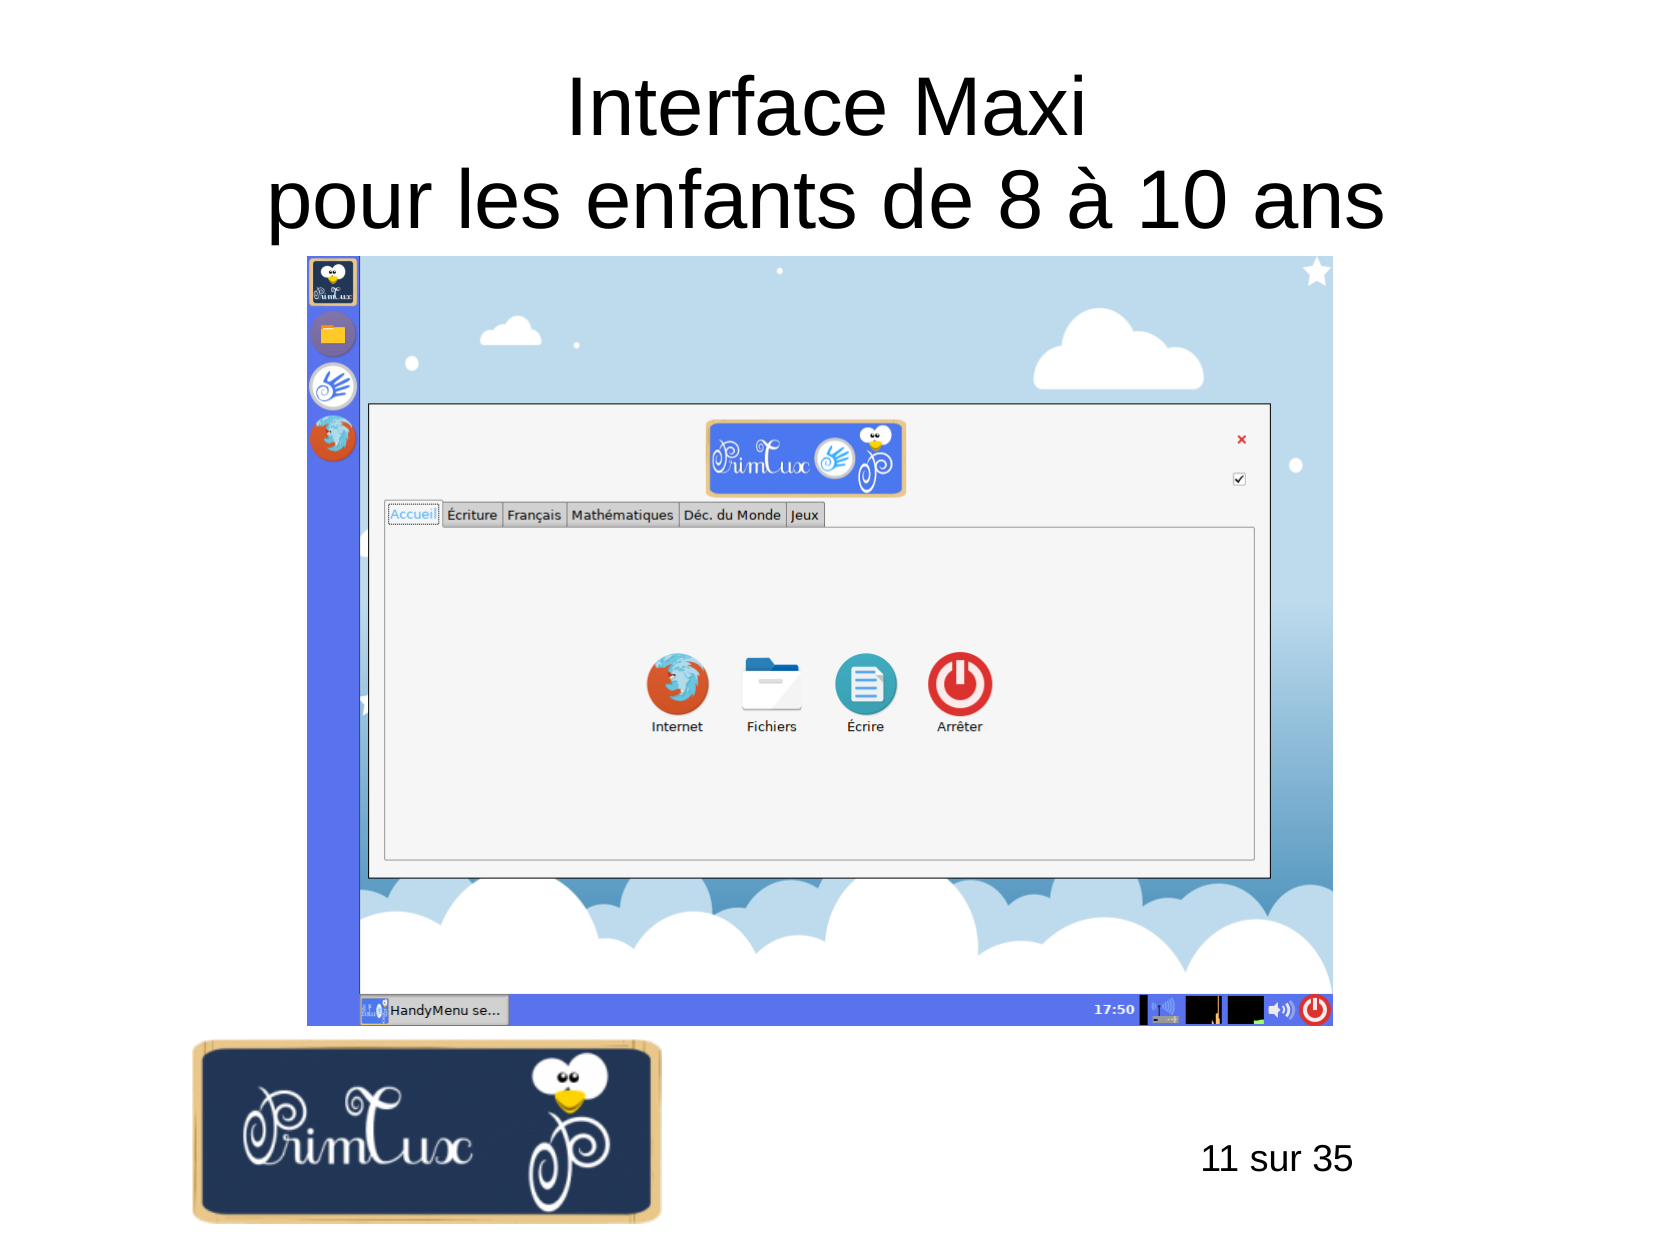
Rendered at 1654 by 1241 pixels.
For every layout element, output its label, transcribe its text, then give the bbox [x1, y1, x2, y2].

title Interface Maxi pour les enfants de 8 à 10 ans [82, 49, 1571, 257]
picture [307, 256, 1333, 1026]
picture [192, 1039, 662, 1224]
